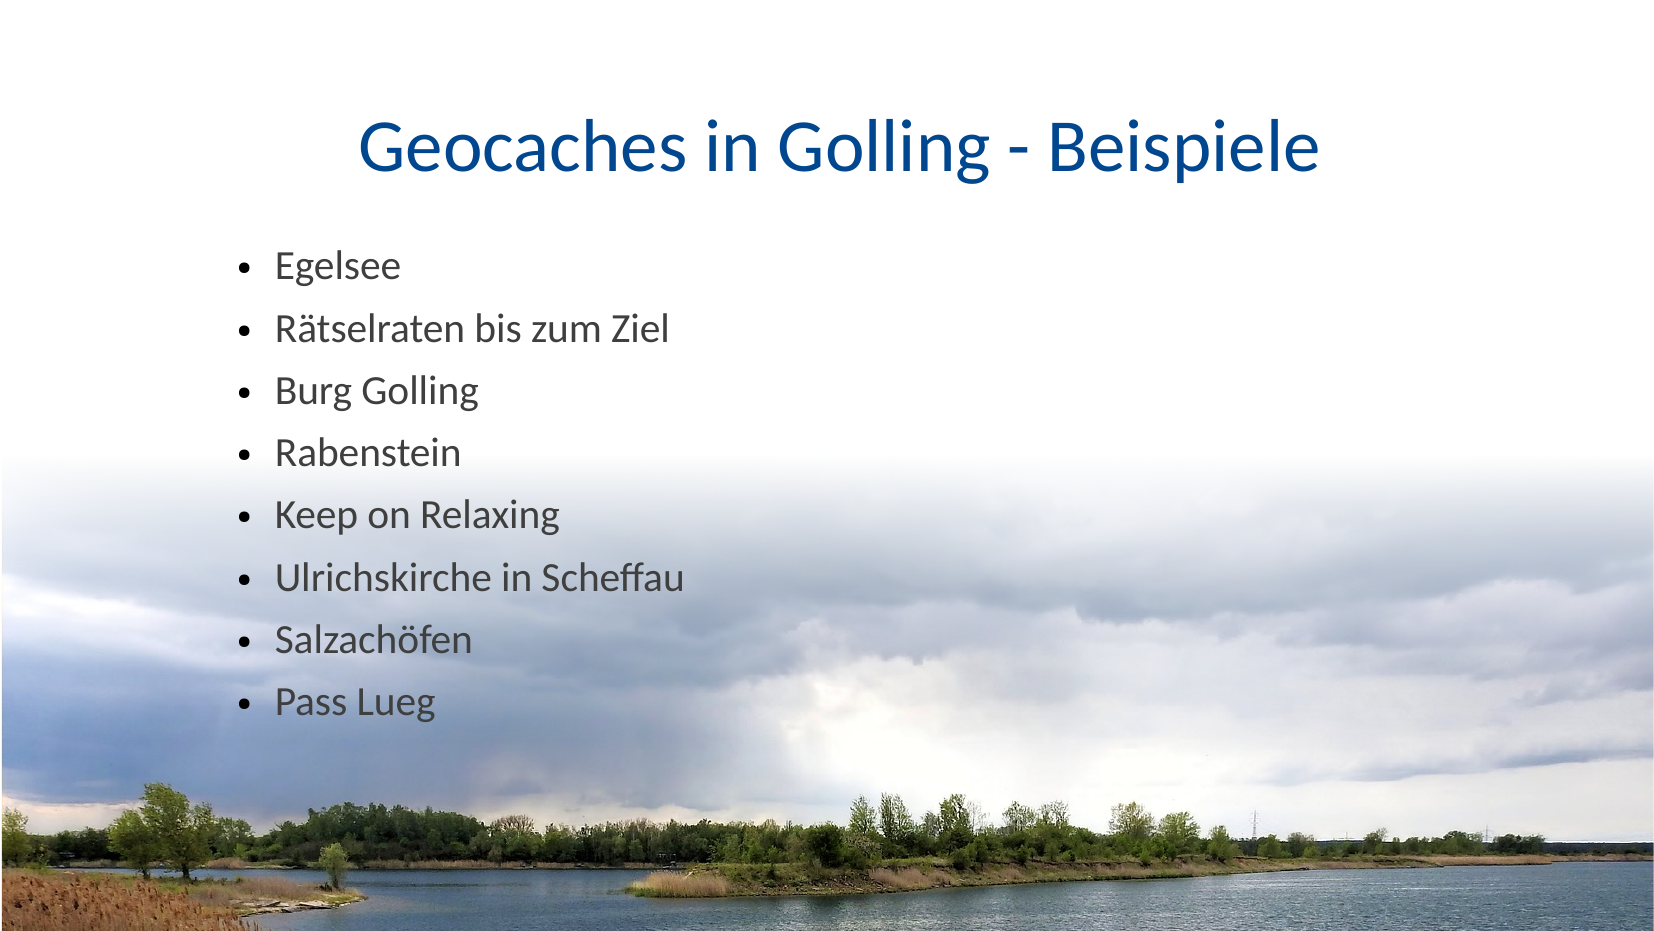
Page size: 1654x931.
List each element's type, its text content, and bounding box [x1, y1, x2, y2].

picture [1, 454, 1654, 931]
title Geocaches in Golling - Beispiele [82, 49, 1571, 257]
list Egelsee Rätselraten bis zum Ziel Burg Golling Rabenstein Keep on Relaxing Ulrichskirche in Scheffau Salzachöfen Pass Lueg [224, 248, 1406, 727]
